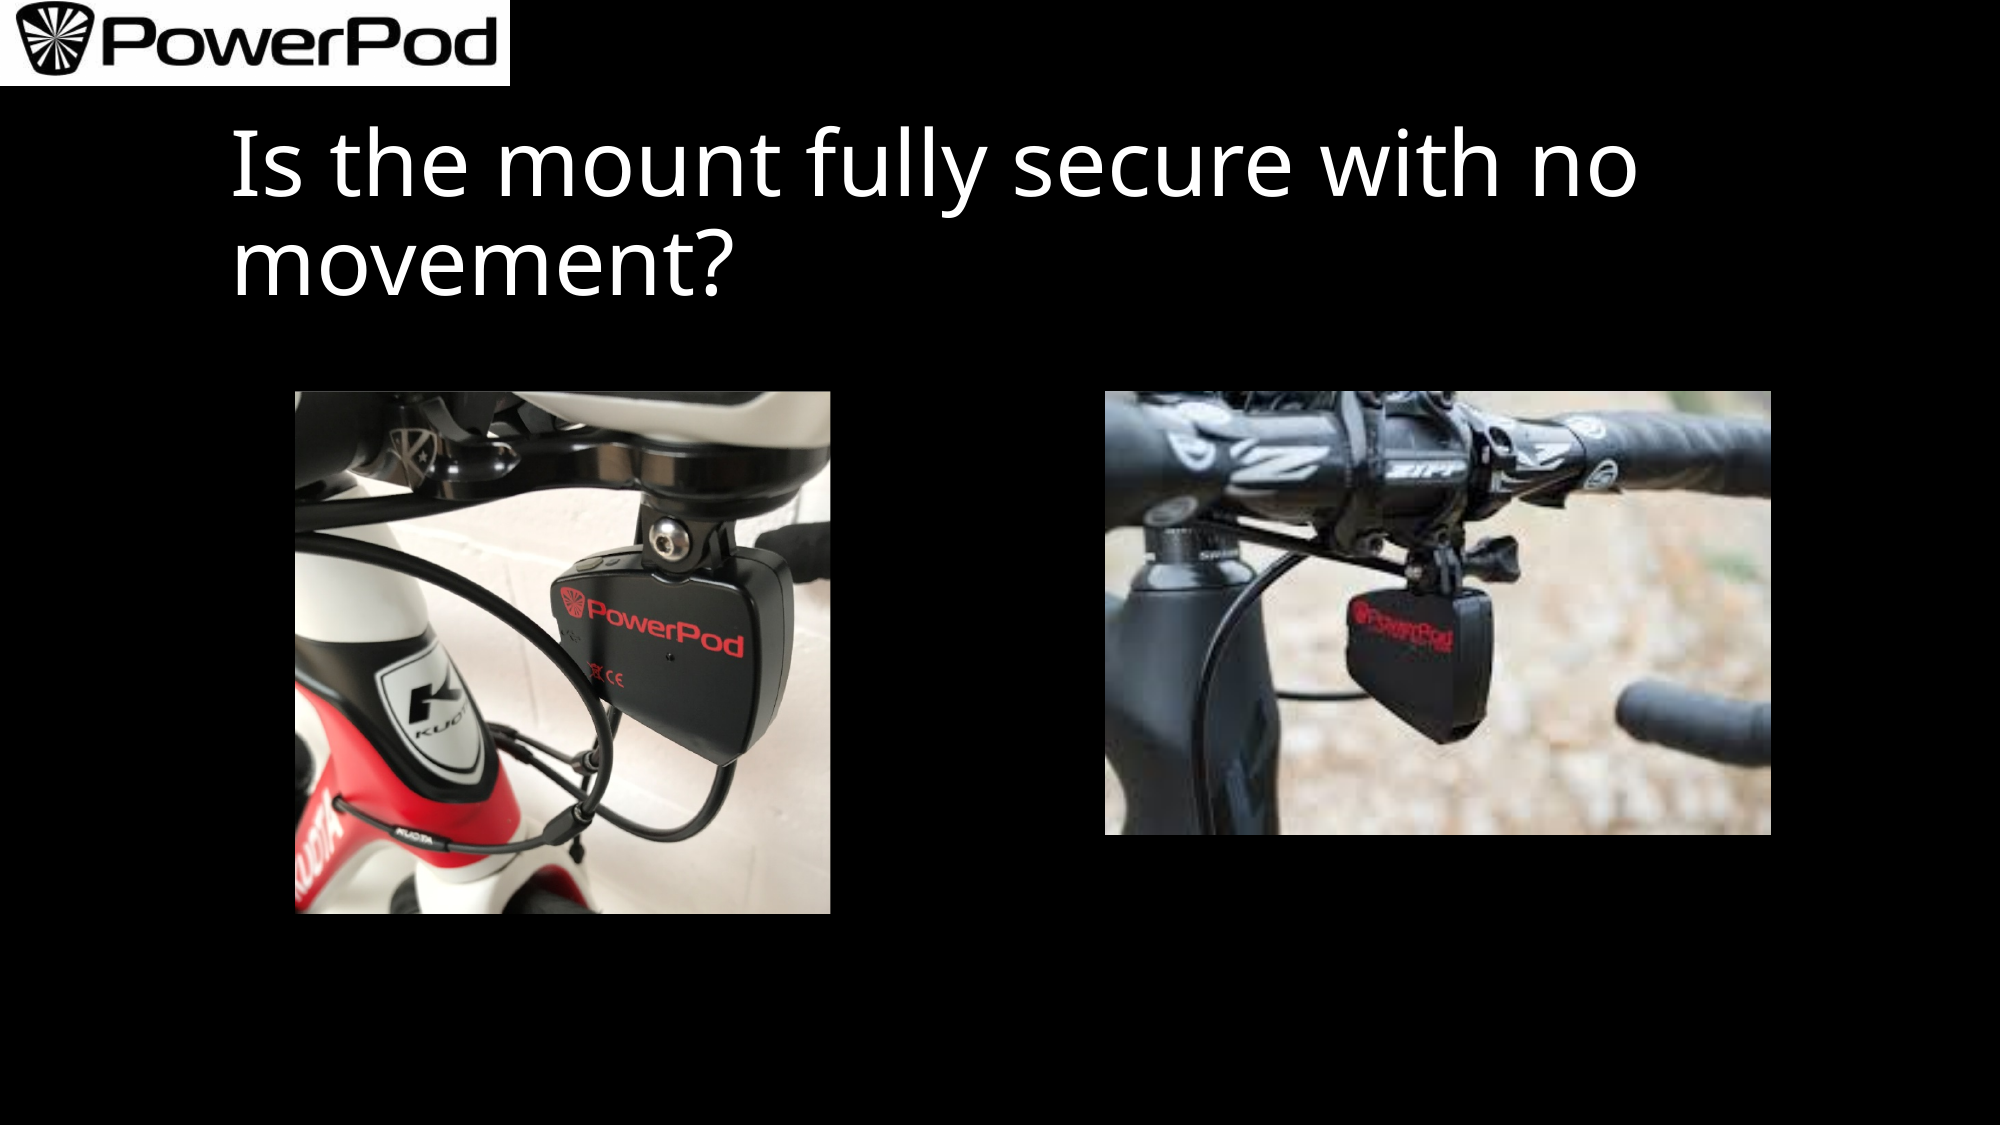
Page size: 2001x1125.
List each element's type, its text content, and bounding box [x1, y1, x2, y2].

picture [294, 391, 831, 914]
picture [1105, 391, 1771, 835]
picture [0, 0, 510, 86]
title Is the mount fully secure with no movement? [215, 107, 1941, 326]
